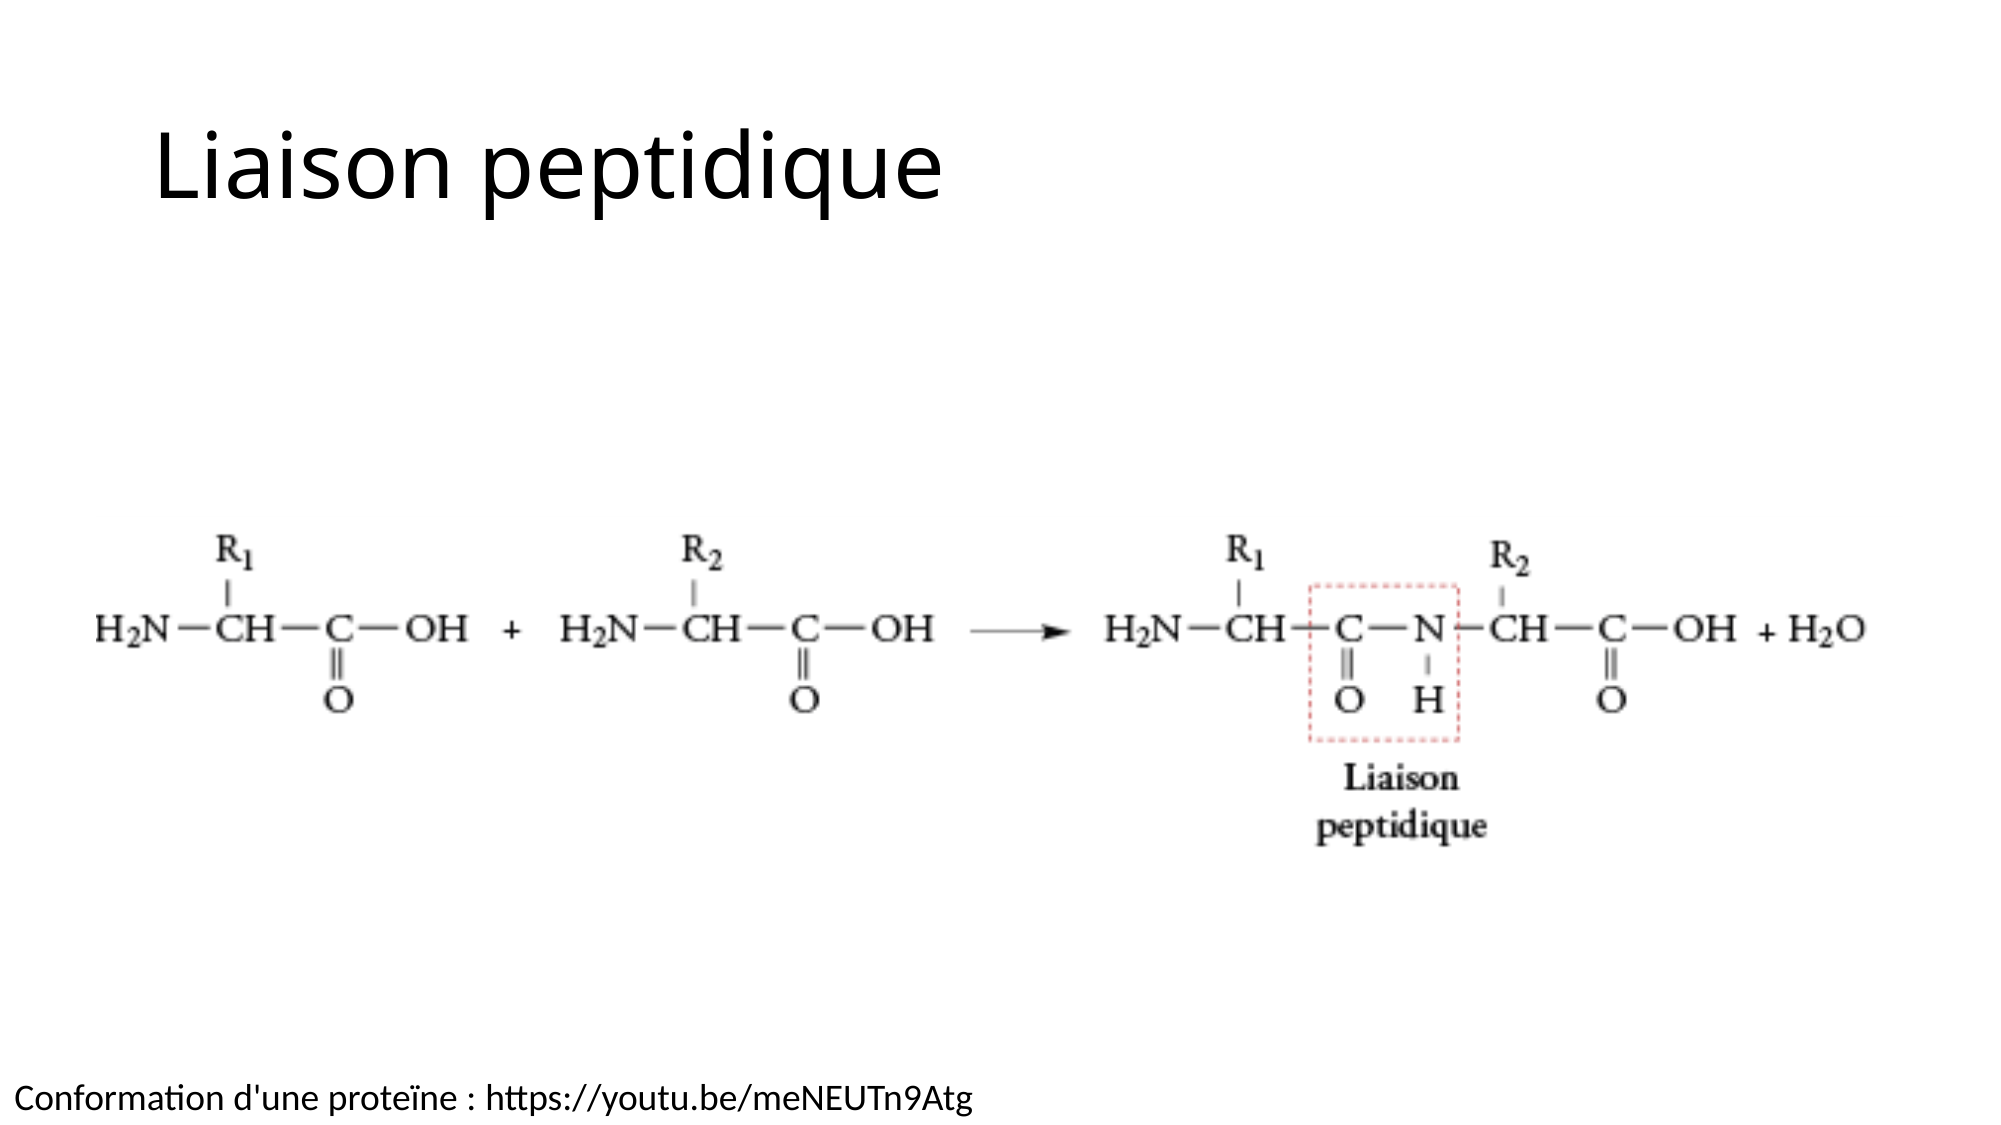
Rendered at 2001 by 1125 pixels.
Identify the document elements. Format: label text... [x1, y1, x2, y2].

title Liaison peptidique [137, 59, 1863, 278]
text_box Conformation d'une proteïne : https://youtu.be/meNEUTn9Atg [0, 1065, 1036, 1125]
picture [96, 515, 1903, 868]
